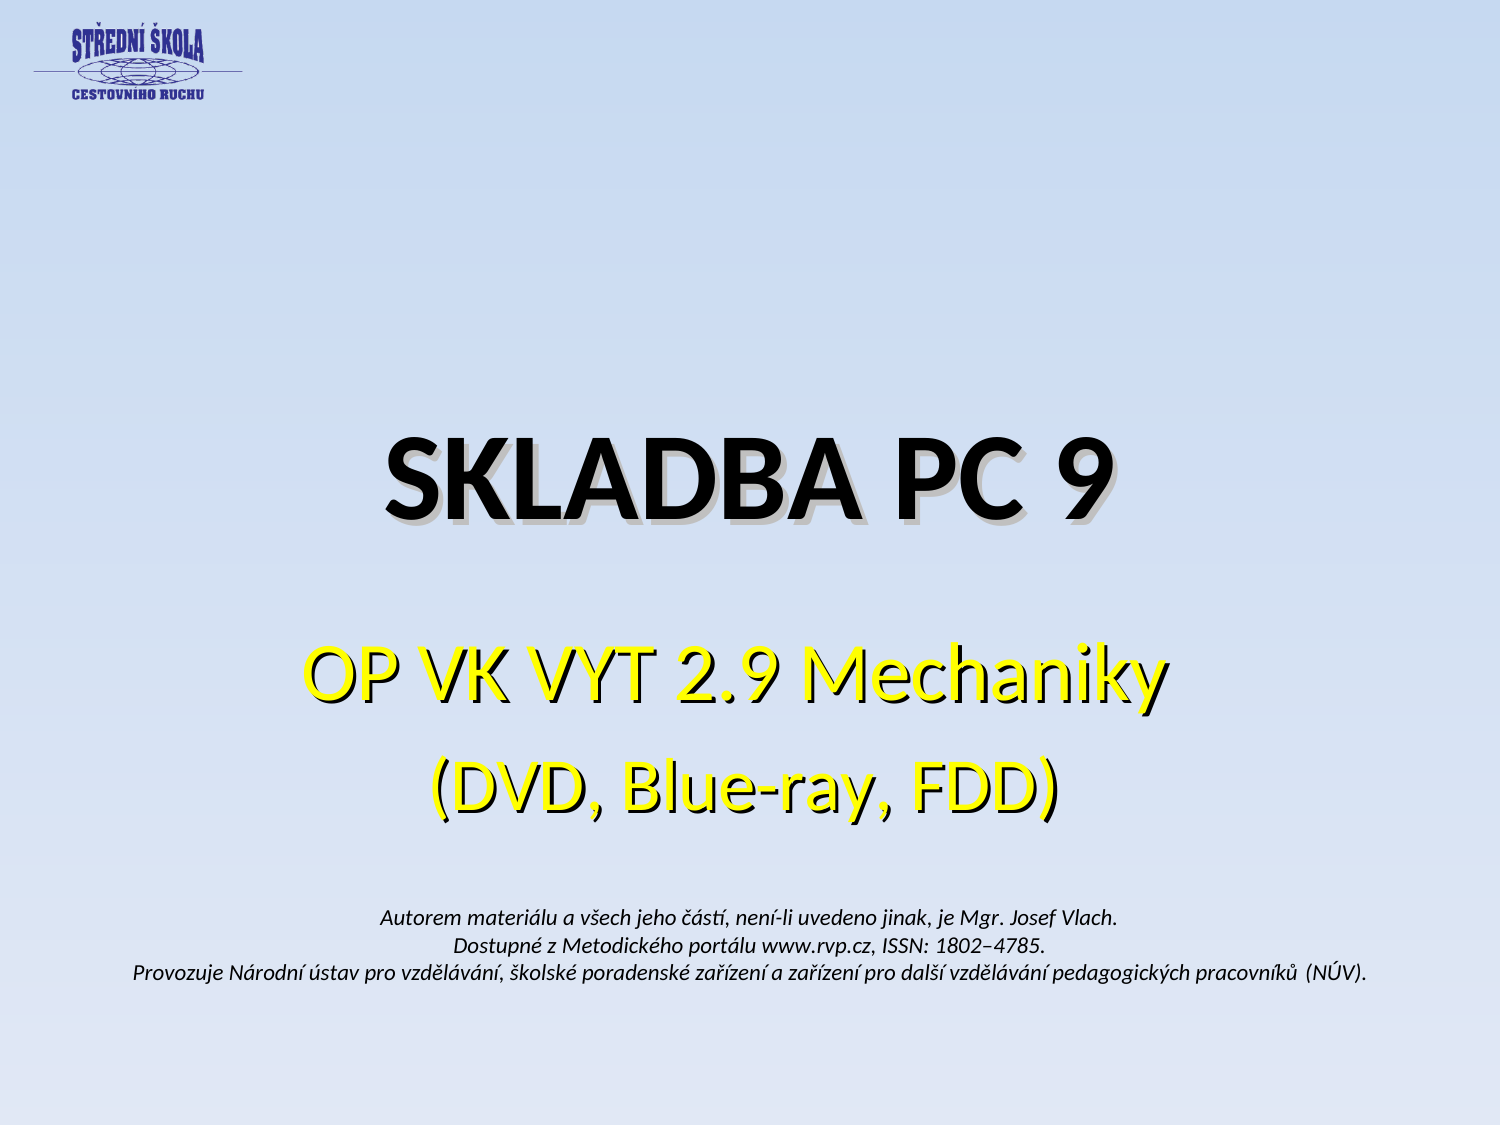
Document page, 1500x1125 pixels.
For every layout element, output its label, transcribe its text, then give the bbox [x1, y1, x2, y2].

title SKLADBA PC 9 [112, 349, 1388, 591]
text_box OP VK VYT 2.9 Mechaniky (DVD, Blue-ray, FDD) [88, 609, 1400, 870]
picture [29, 18, 245, 108]
text_box Autorem materiálu a všech jeho částí, není-li uvedeno jinak, je Mgr. Josef Vlach. Dostupné z Metodického portálu www.rvp.cz, ISSN: 1802–4785. Provozuje Národní ústav pro vzdělávání, školské poradenské zařízení a zařízení pro další vzdělávání pedagogických pracovníků (NÚV). [0, 895, 1500, 1021]
